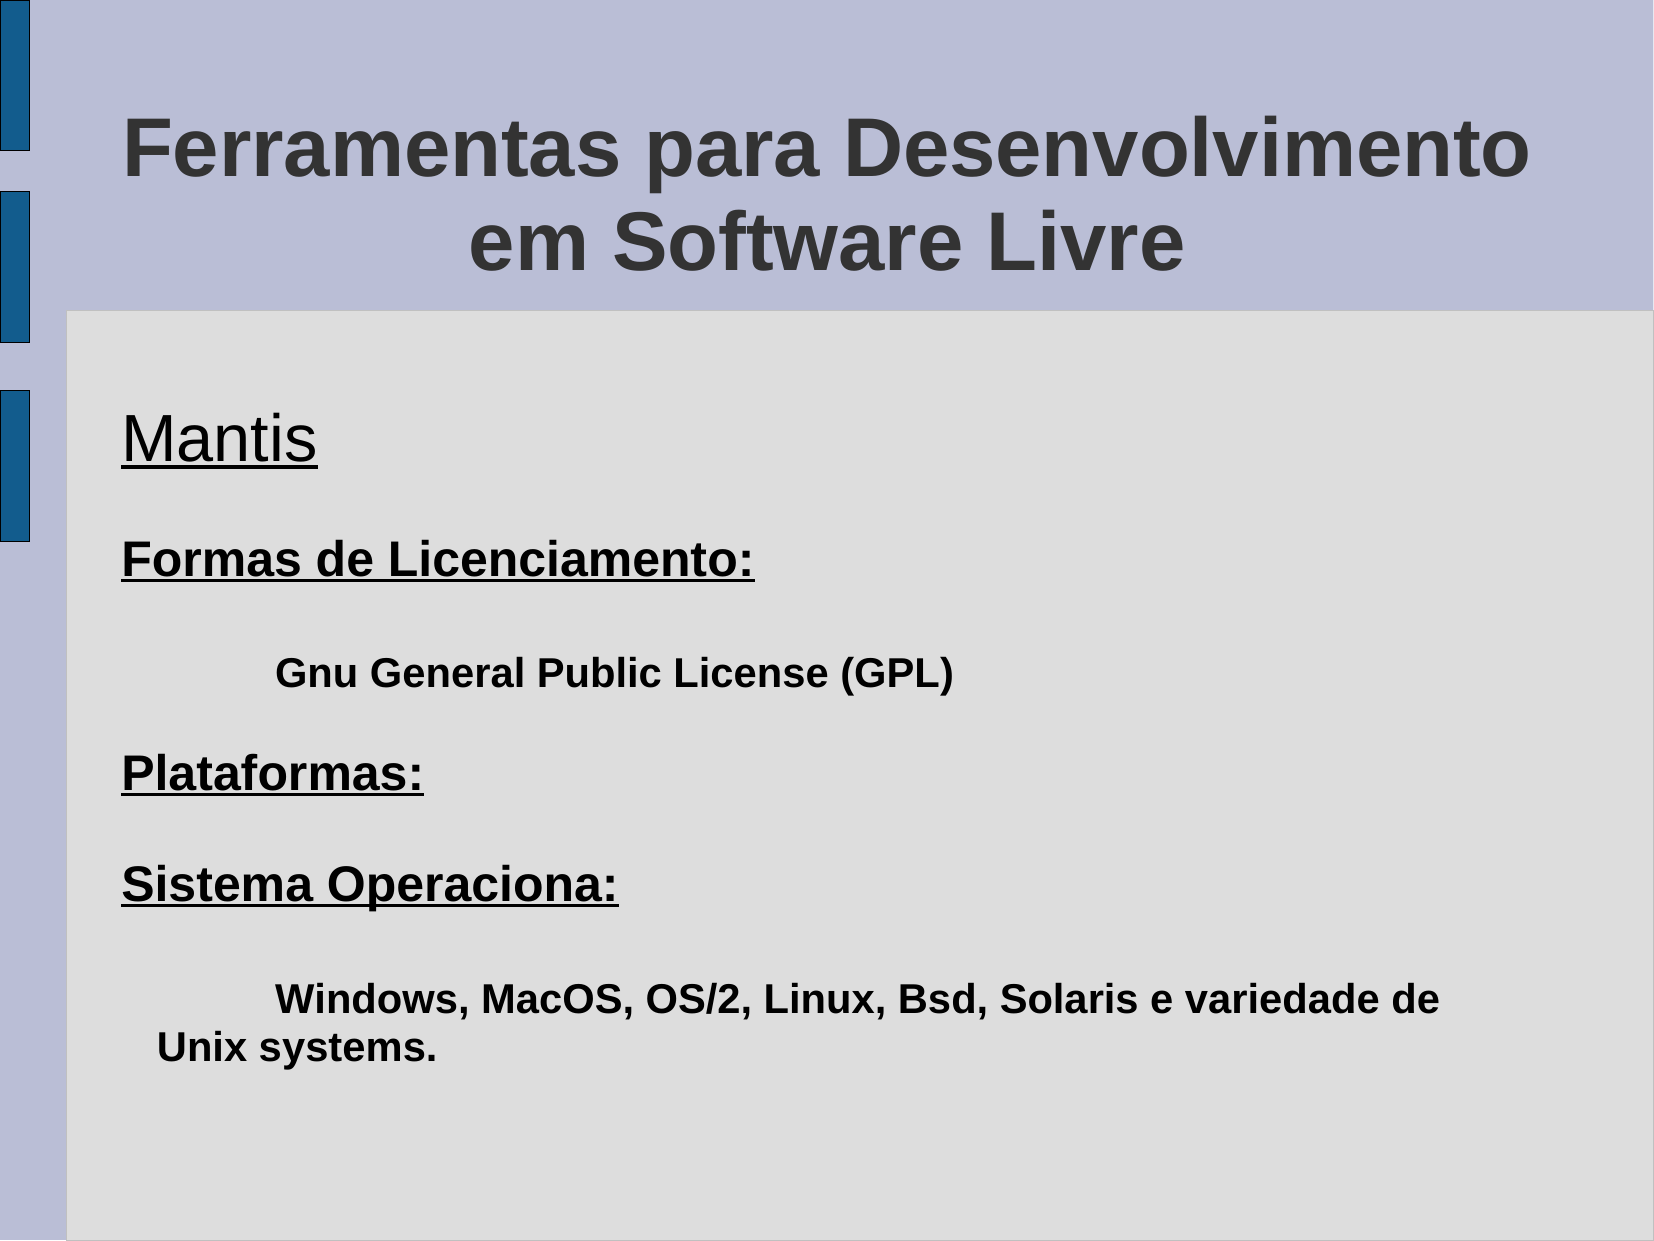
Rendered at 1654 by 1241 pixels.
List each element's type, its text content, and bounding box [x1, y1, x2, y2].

title Ferramentas para Desenvolvimento em Software Livre [121, 91, 1534, 299]
subtitle Mantis Formas de Licenciamento: Gnu General Public License (GPL) Plataformas: Sistema Operaciona: Windows, MacOS, OS/2, Linux, Bsd, Solaris e variedade de Unix systems. [121, 344, 1534, 1127]
